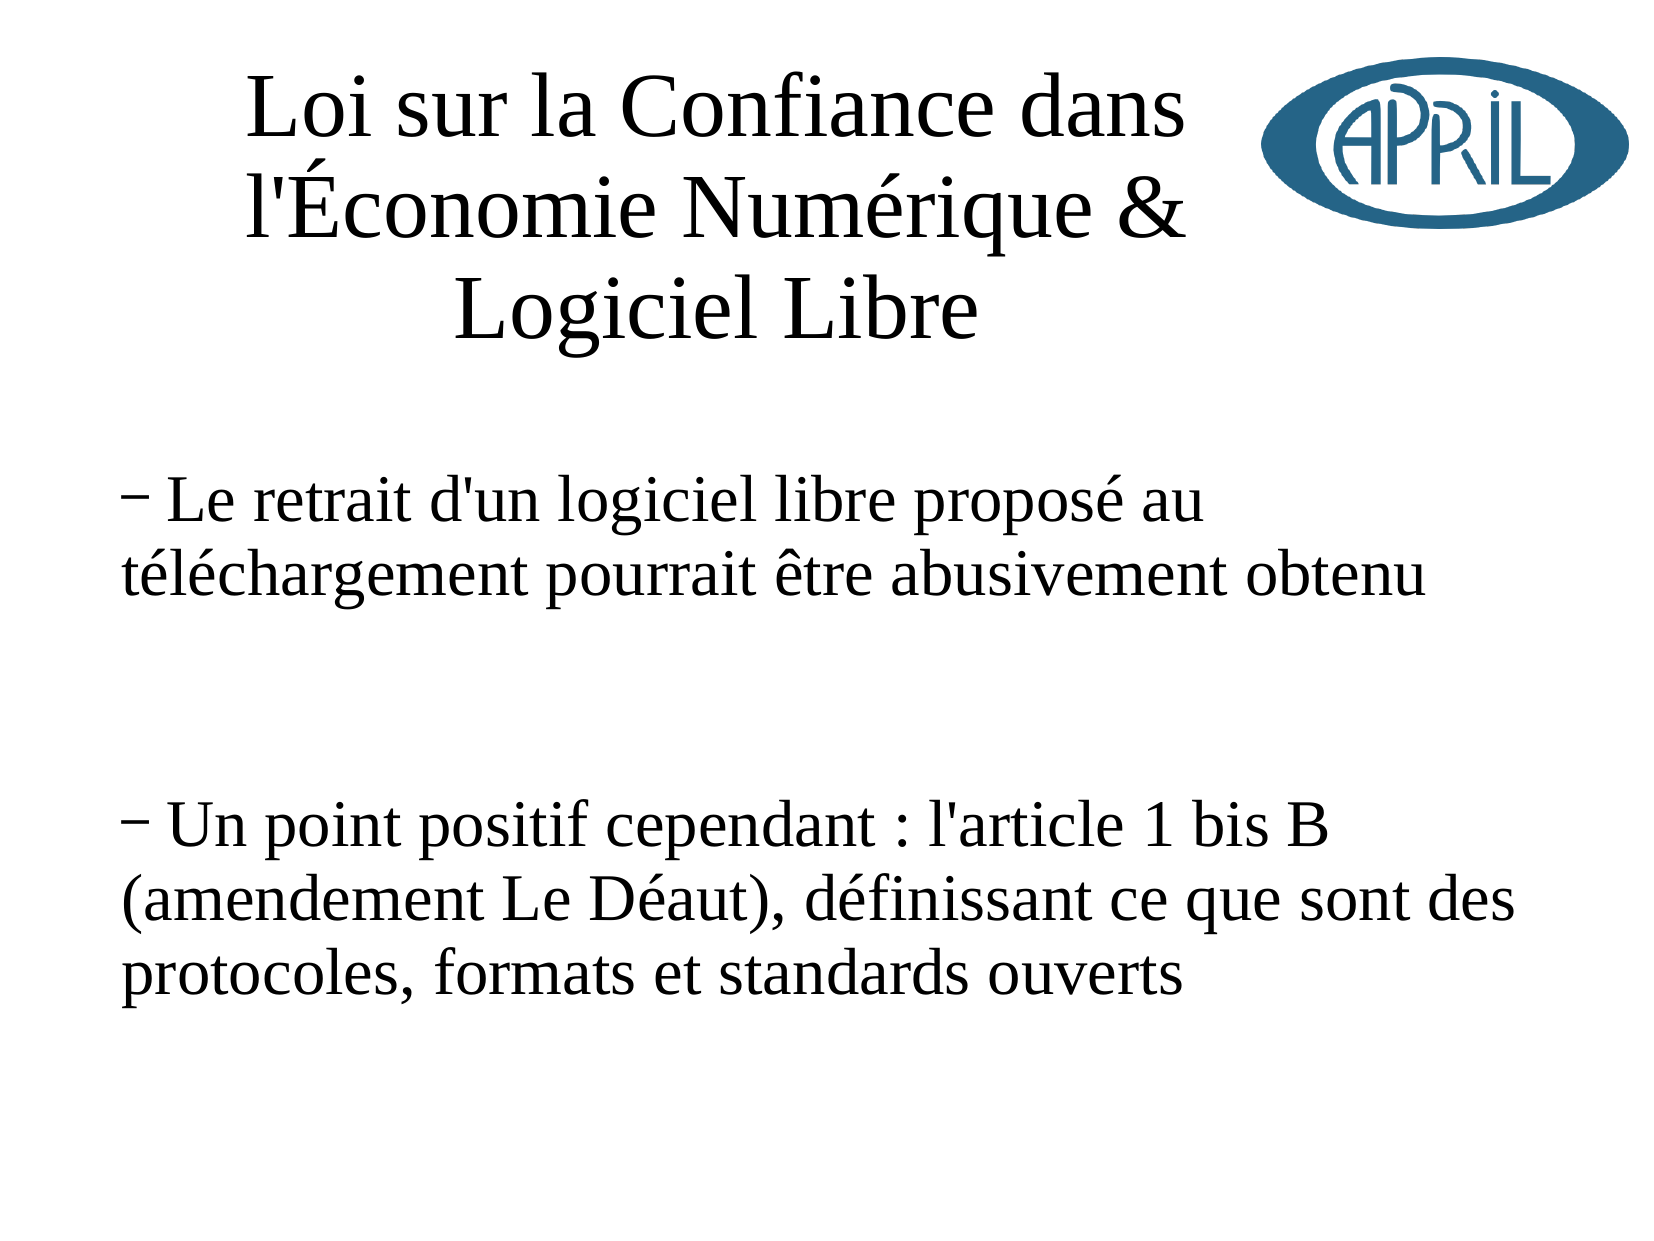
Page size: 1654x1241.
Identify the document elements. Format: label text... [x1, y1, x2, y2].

title Loi sur la Confiance dans l'Économie Numérique & Logiciel Libre [121, 39, 1314, 344]
picture [1314, 57, 1629, 229]
subtitle Le retrait d'un logiciel libre proposé au téléchargement pourrait être abusivement obtenu Un point positif cependant : l'article 1 bis B (amendement Le Déaut), définissant ce que sont des protocoles, formats et standards ouverts [121, 344, 1534, 1127]
